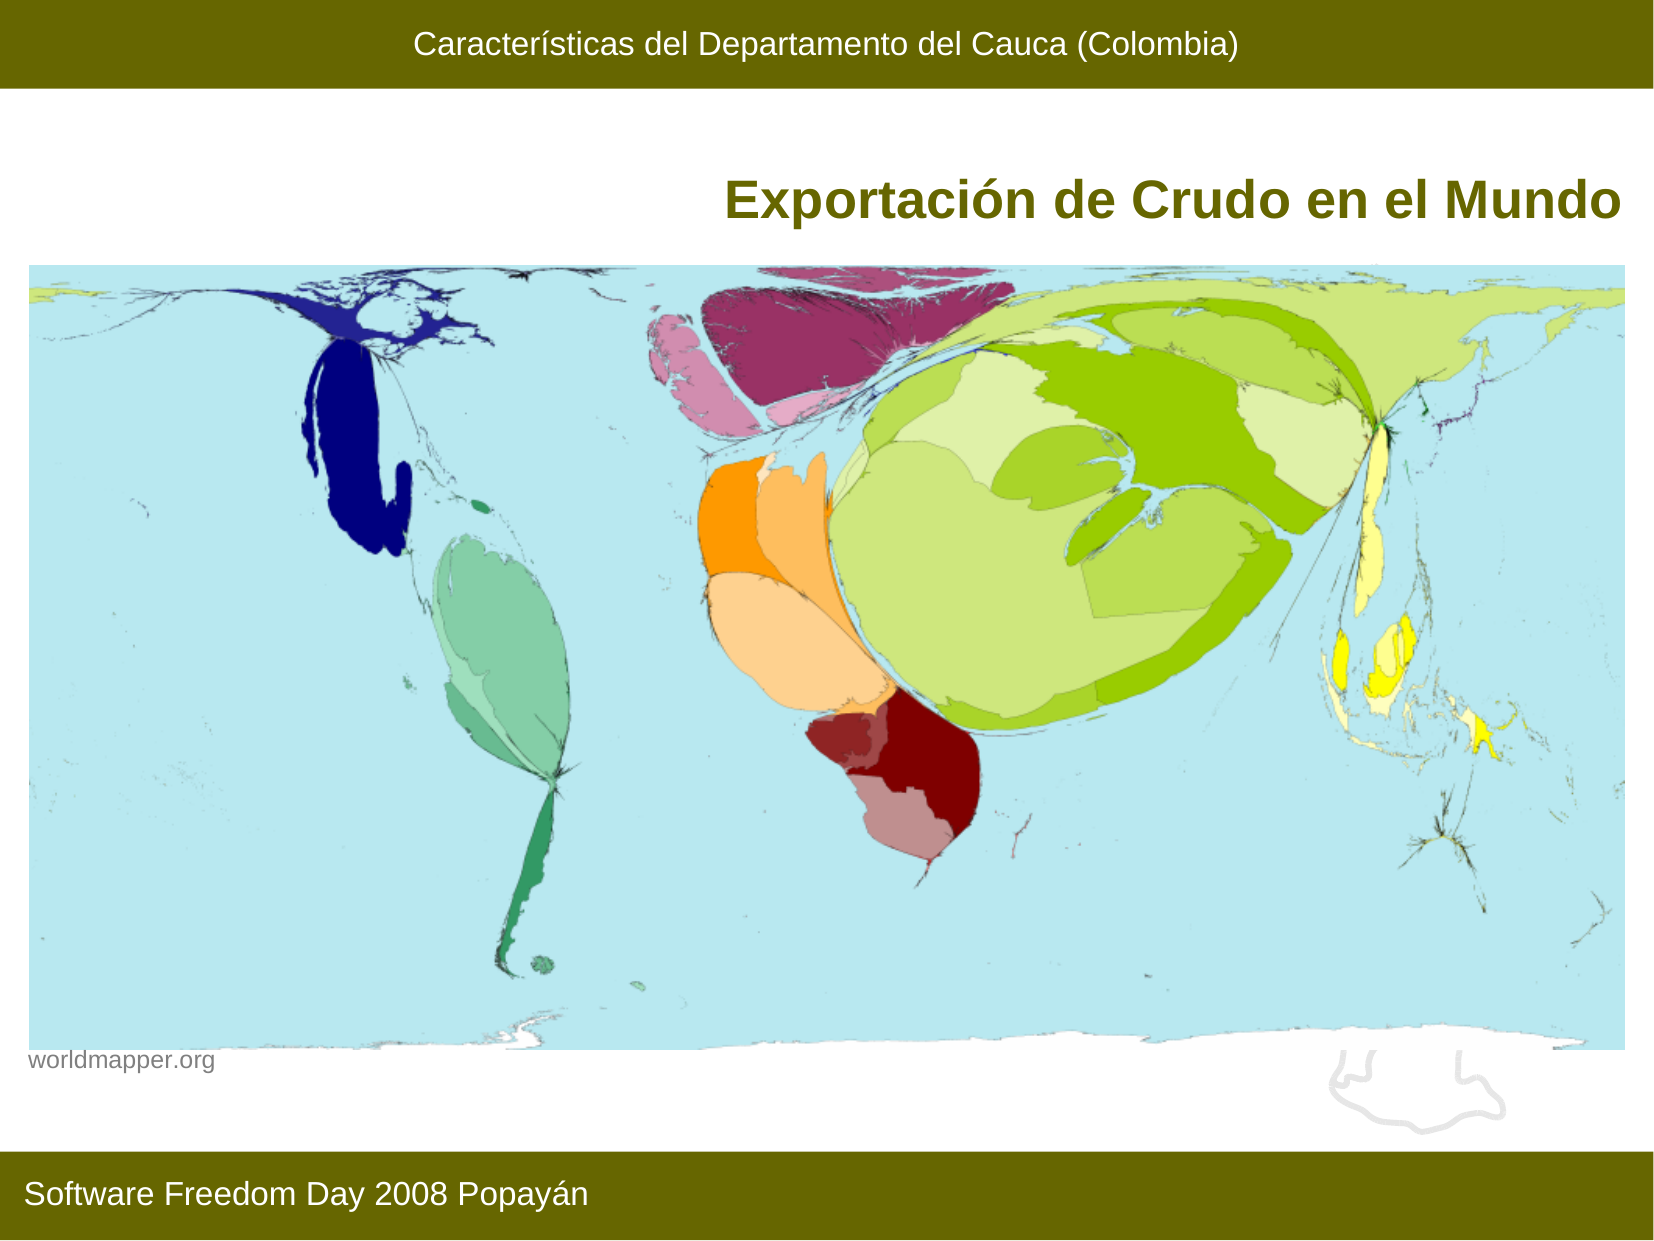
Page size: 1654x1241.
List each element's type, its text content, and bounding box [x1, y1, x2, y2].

picture [29, 265, 1625, 1051]
text_box worldmapper.org [28, 1045, 214, 1074]
title Exportación de Crudo en el Mundo [147, 147, 1625, 252]
